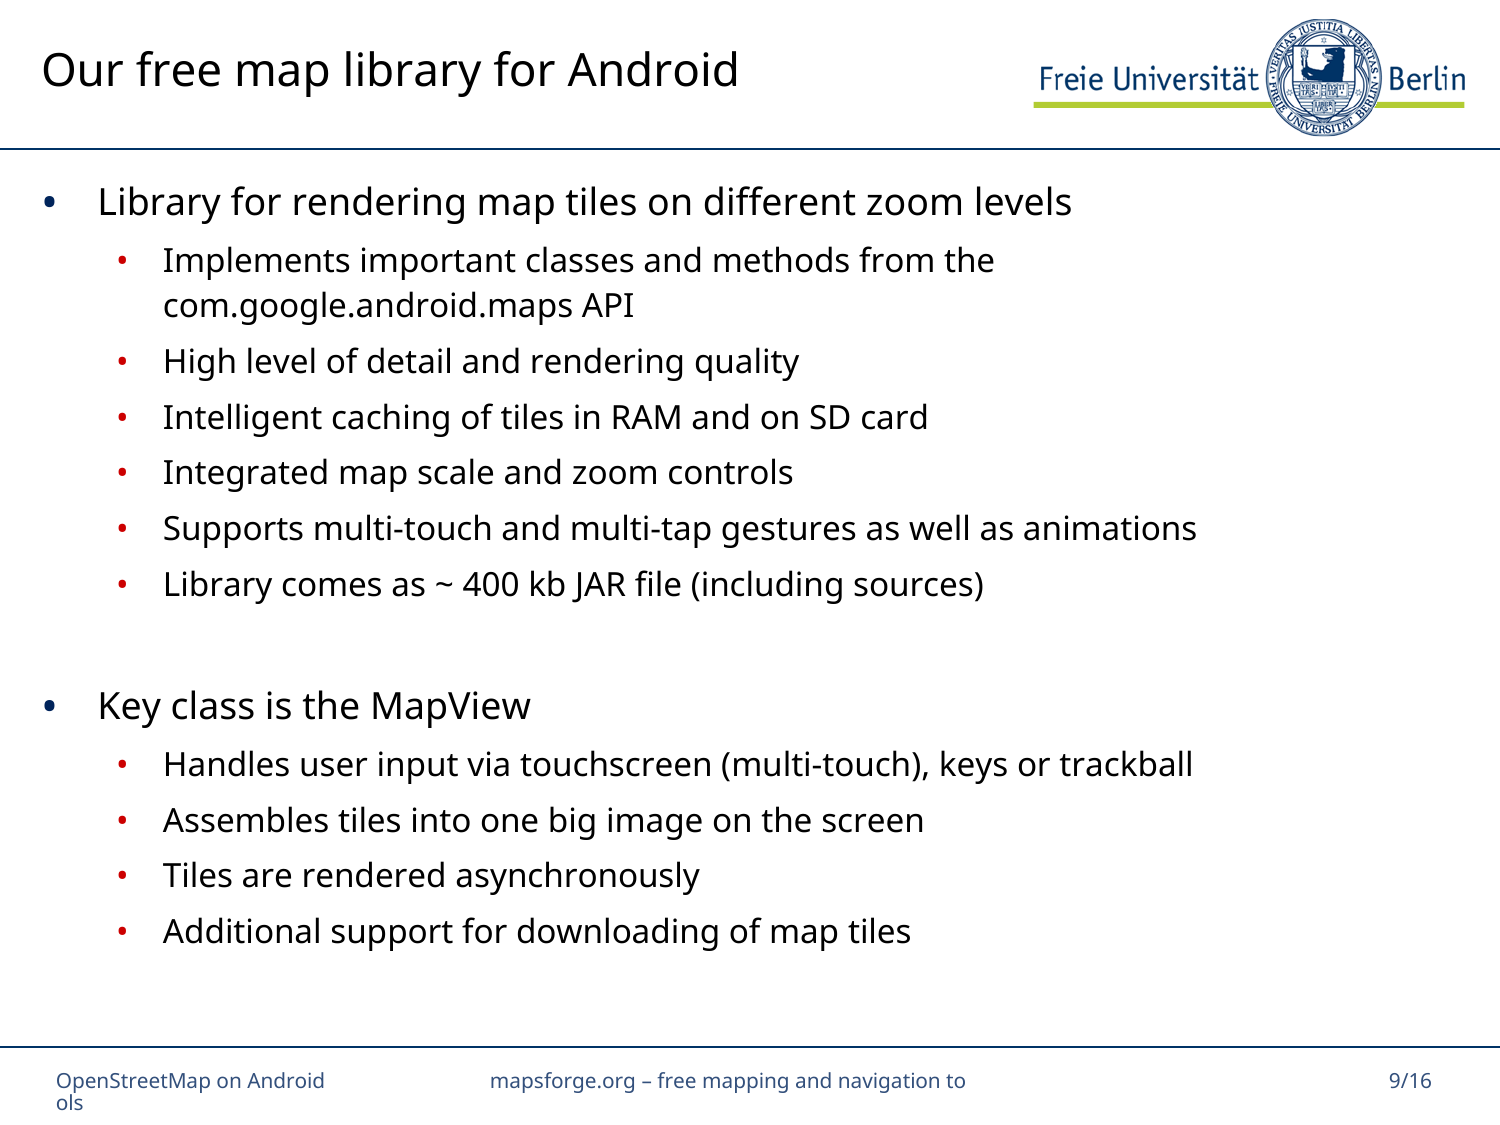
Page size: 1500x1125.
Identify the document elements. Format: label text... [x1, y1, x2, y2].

title Our free map library for Android [41, 0, 1016, 138]
picture [1033, 19, 1470, 137]
list Library for rendering map tiles on different zoom levels Implements important classes and methods from the com.google.android.maps API High level of detail and rendering quality Intelligent caching of tiles in RAM and on SD card Integrated map scale and zoom controls Supports multi-touch and multi-tap gestures as well as animations Library comes as ~ 400 kb JAR file (including sources) Key class is the MapView Handles user input via touchscreen (multi-touch), keys or trackball Assembles tiles into one big image on the screen Tiles are rendered asynchronously Additional support for downloading of map tiles [41, 175, 1447, 919]
